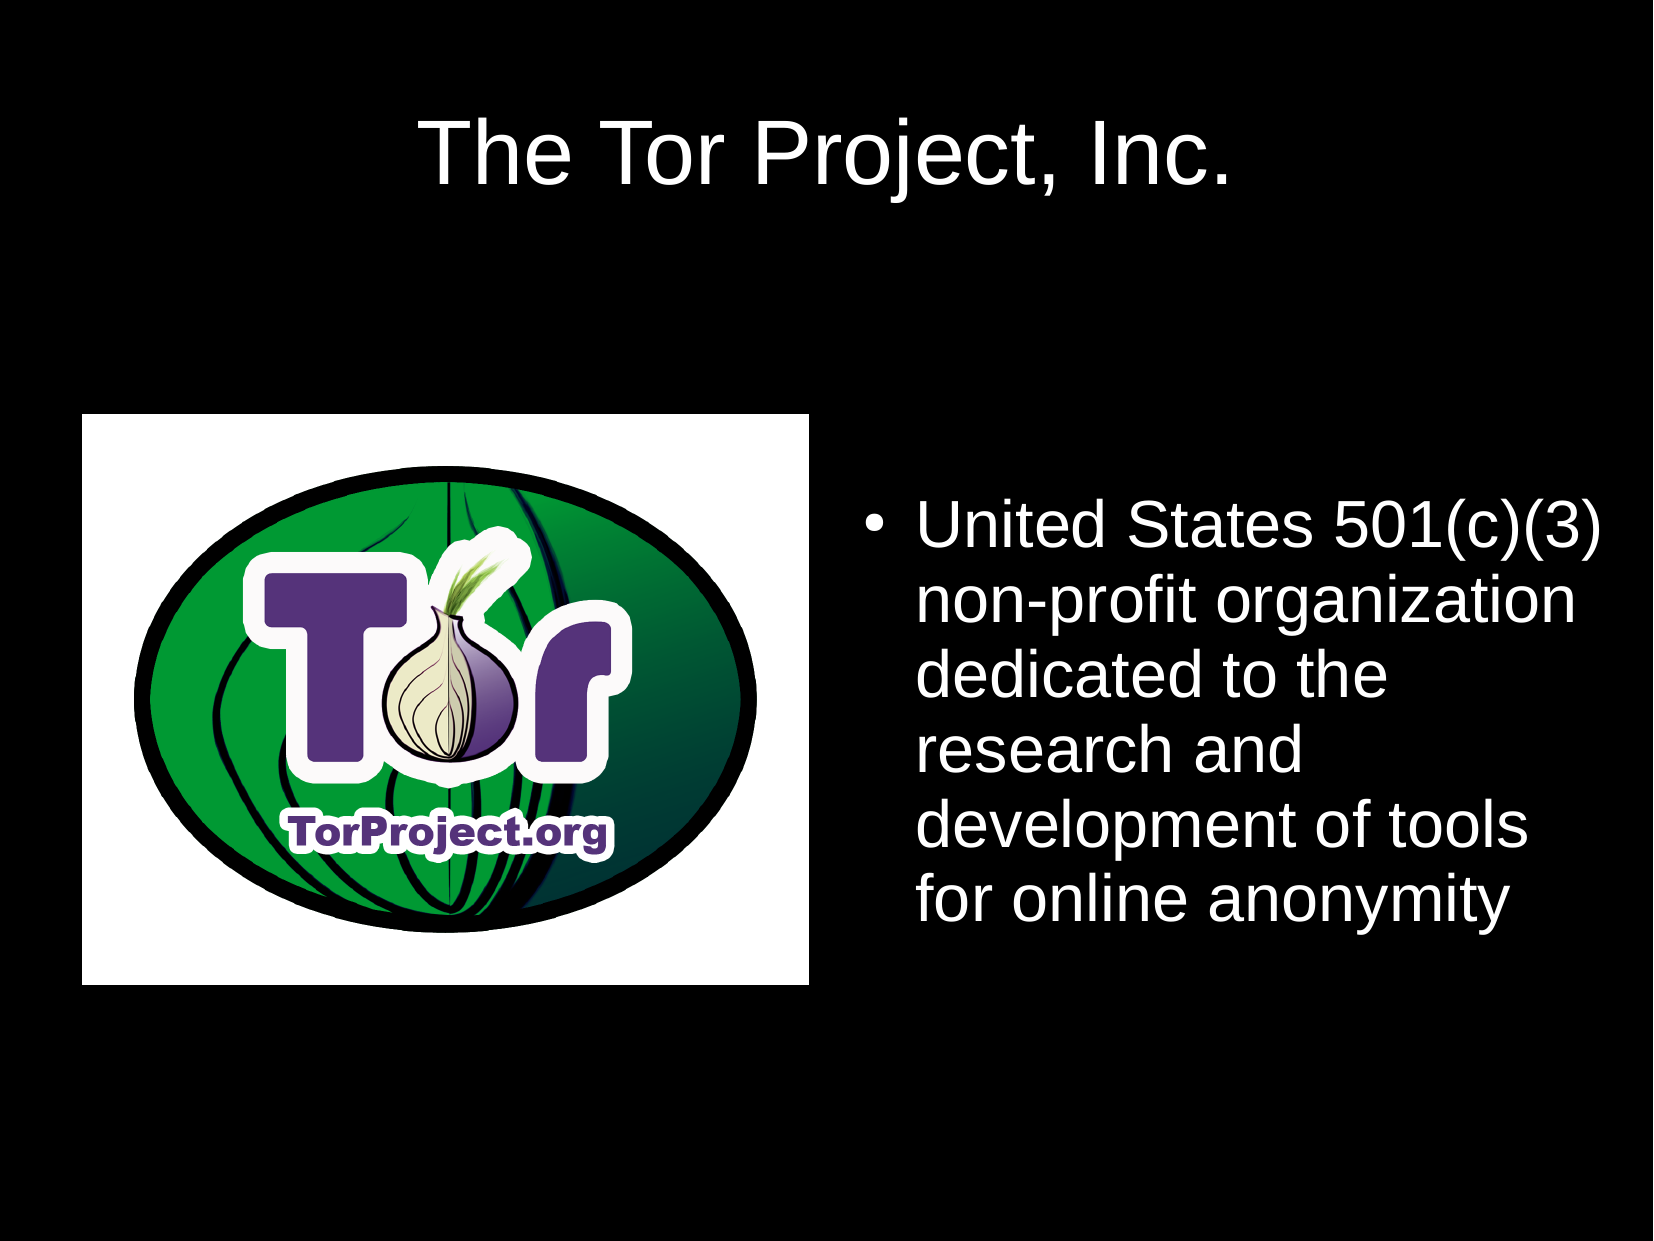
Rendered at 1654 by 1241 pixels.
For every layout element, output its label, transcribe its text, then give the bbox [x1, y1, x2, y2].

list United States 501(c)(3) non-profit organization dedicated to the research and development of tools for online anonymity [844, 487, 1613, 938]
picture [82, 414, 809, 985]
title The Tor Project, Inc. [82, 49, 1571, 257]
